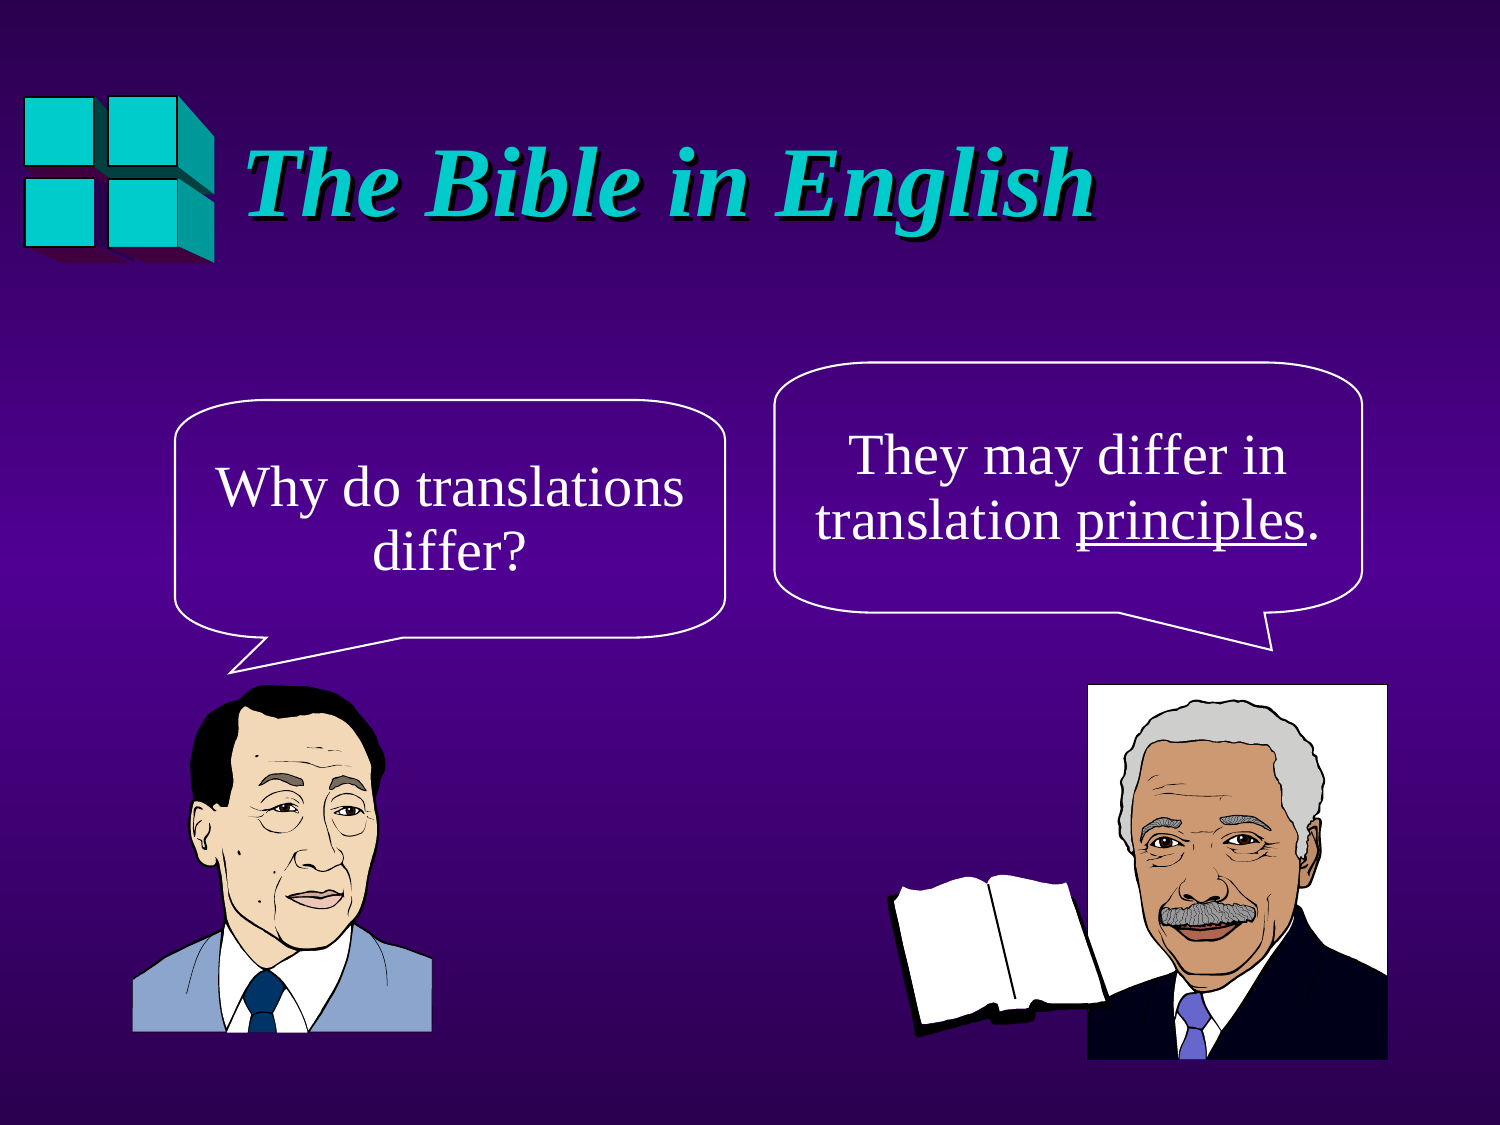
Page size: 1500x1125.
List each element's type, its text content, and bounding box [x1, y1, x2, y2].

text_box They may differ in translation principles. [774, 362, 1363, 651]
picture [132, 684, 433, 1033]
title The Bible in English [224, 78, 1388, 288]
picture [1087, 698, 1388, 1060]
text_box [1087, 684, 1388, 698]
text_box Why do translations differ? [174, 399, 726, 673]
text_box [887, 874, 1113, 1038]
